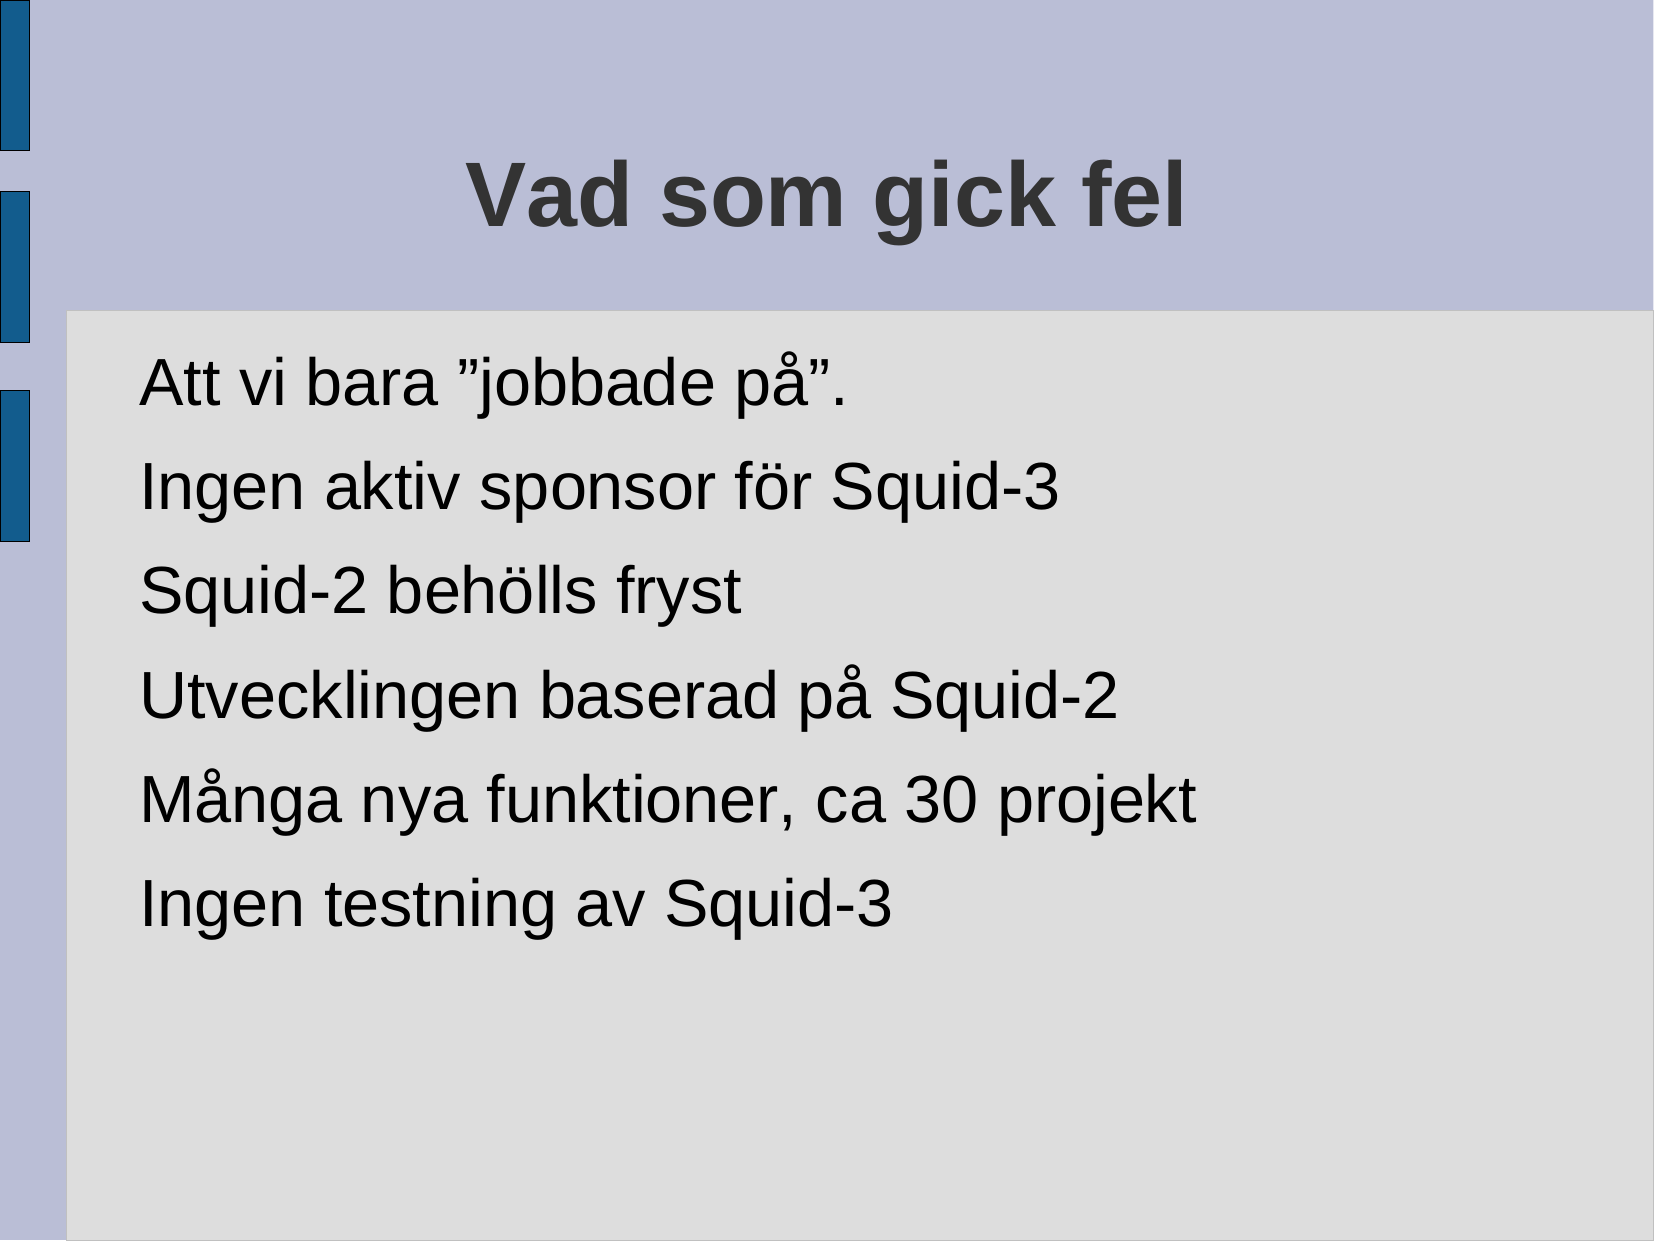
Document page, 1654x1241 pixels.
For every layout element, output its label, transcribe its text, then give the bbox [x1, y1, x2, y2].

title Vad som gick fel [121, 98, 1534, 291]
list Att vi bara ”jobbade på”. Ingen aktiv sponsor för Squid-3 Squid-2 behölls fryst Utvecklingen baserad på Squid-2 Många nya funktioner, ca 30 projekt Ingen testning av Squid-3 [121, 344, 1534, 1112]
